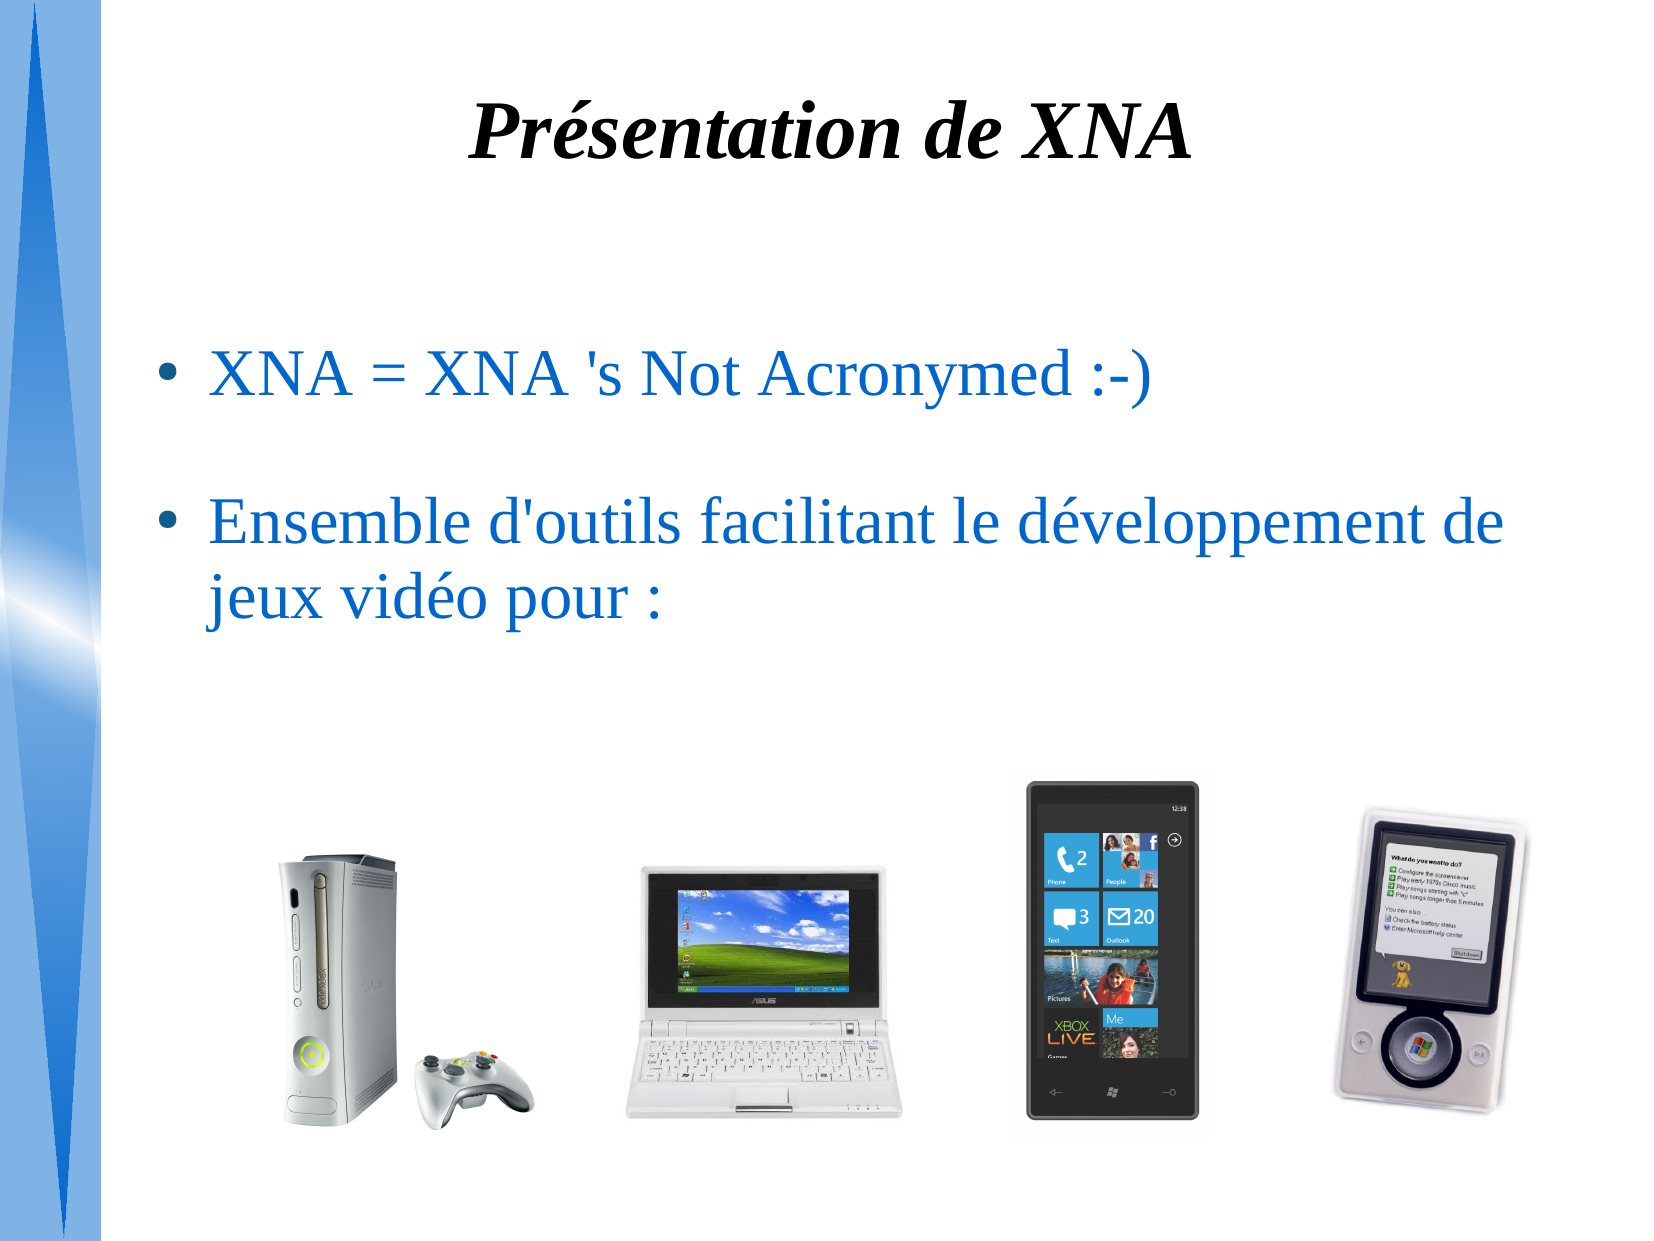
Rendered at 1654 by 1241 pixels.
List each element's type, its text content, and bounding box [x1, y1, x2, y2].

picture [1329, 800, 1536, 1123]
picture [1013, 767, 1212, 1141]
list XNA = XNA 's Not Acronymed :-) Ensemble d'outils facilitant le développement de jeux vidéo pour : [138, 336, 1527, 1141]
title Présentation de XNA [138, 84, 1527, 177]
picture [249, 826, 562, 1147]
picture [620, 864, 903, 1123]
